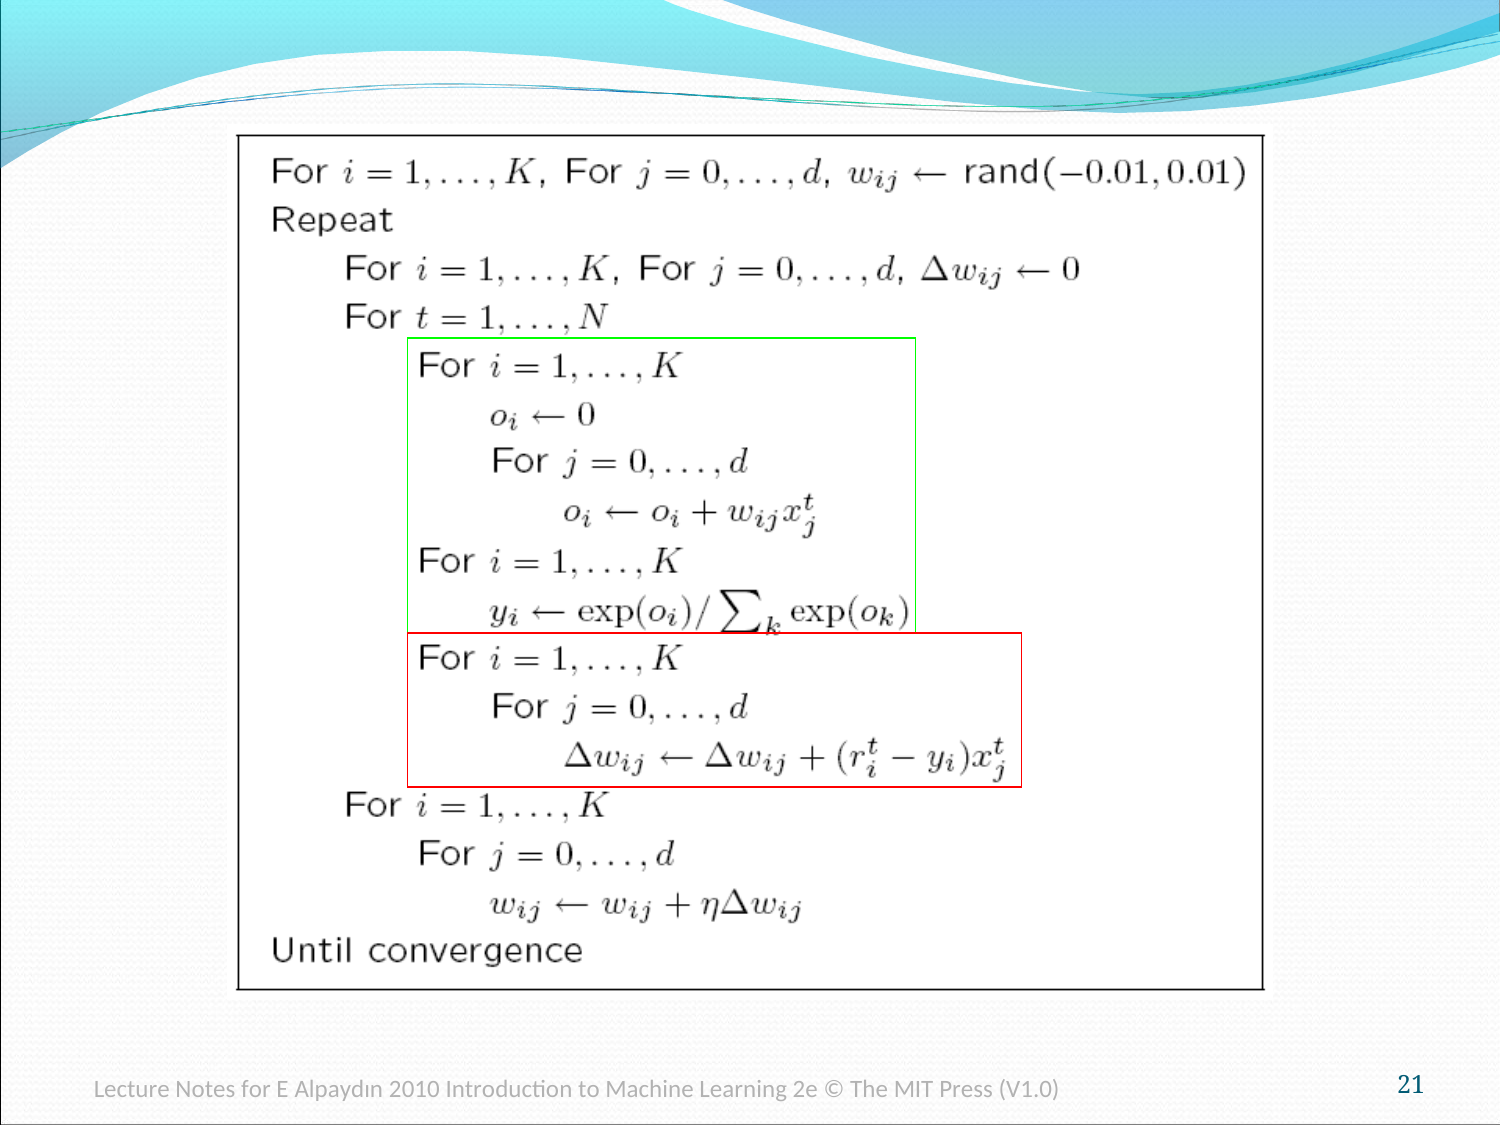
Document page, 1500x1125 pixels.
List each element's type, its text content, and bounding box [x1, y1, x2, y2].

picture [0, 0, 1500, 1125]
slide_number <number> [1299, 1042, 1425, 1103]
footer Lecture Notes for E Alpaydın 2010 Introduction to Machine Learning 2e © The MIT Press (V1.0) [93, 1042, 1254, 1103]
